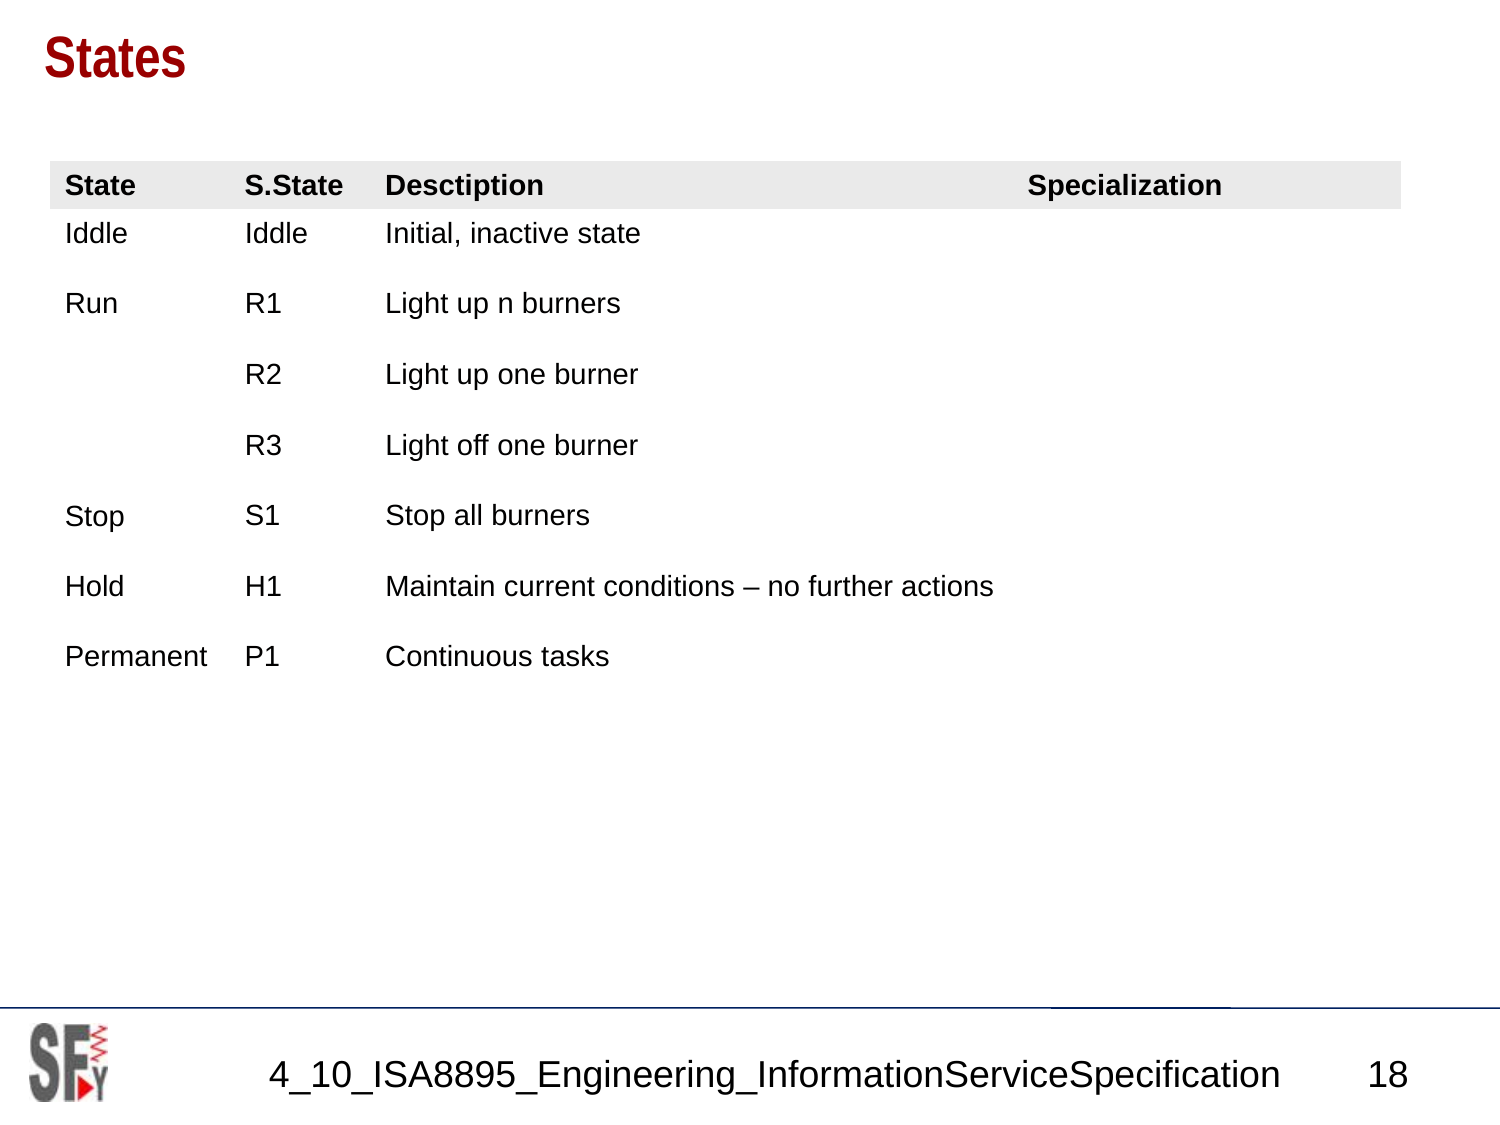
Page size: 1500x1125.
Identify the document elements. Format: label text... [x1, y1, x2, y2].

table_cell R1 [230, 280, 370, 350]
table_cell Stop all burners [370, 492, 1013, 562]
table_cell [1013, 562, 1401, 632]
table_cell Light up one burner [370, 350, 1013, 421]
table_cell Light off one burner [370, 421, 1013, 492]
table_cell Light up n burners [370, 280, 1013, 350]
table_cell [1013, 632, 1401, 703]
table_header Specialization [1013, 161, 1401, 209]
table_header State [50, 161, 230, 209]
table_header Desctiption [370, 161, 1013, 209]
table_cell R3 [230, 421, 370, 492]
footer 4_10_ISA8895_Engineering_InformationServiceSpecification [253, 1034, 1336, 1103]
table_cell Initial, inactive state [370, 209, 1013, 280]
table_cell S1 [230, 492, 370, 562]
picture [29, 1023, 108, 1102]
table_cell [50, 350, 230, 421]
slide_number <numéro> [1352, 1034, 1490, 1103]
table_cell Run [50, 280, 230, 350]
table_cell Stop [50, 492, 230, 562]
table_cell [1013, 209, 1401, 280]
table_cell Continuous tasks [370, 632, 1013, 703]
table_cell [1013, 280, 1401, 350]
table_cell [50, 421, 230, 492]
table_cell [1013, 492, 1401, 562]
table_cell Maintain current conditions – no further actions [370, 562, 1013, 632]
table_cell Permanent [50, 632, 230, 703]
table_cell Iddle [230, 209, 370, 280]
table_cell [1013, 350, 1401, 421]
table_cell Hold [50, 562, 230, 632]
table_cell R2 [230, 350, 370, 421]
table_header S.State [230, 161, 370, 209]
table_cell [1013, 421, 1401, 492]
table_cell Iddle [50, 209, 230, 280]
table_cell H1 [230, 562, 370, 632]
table_cell P1 [230, 632, 370, 703]
title States [29, 12, 1471, 138]
